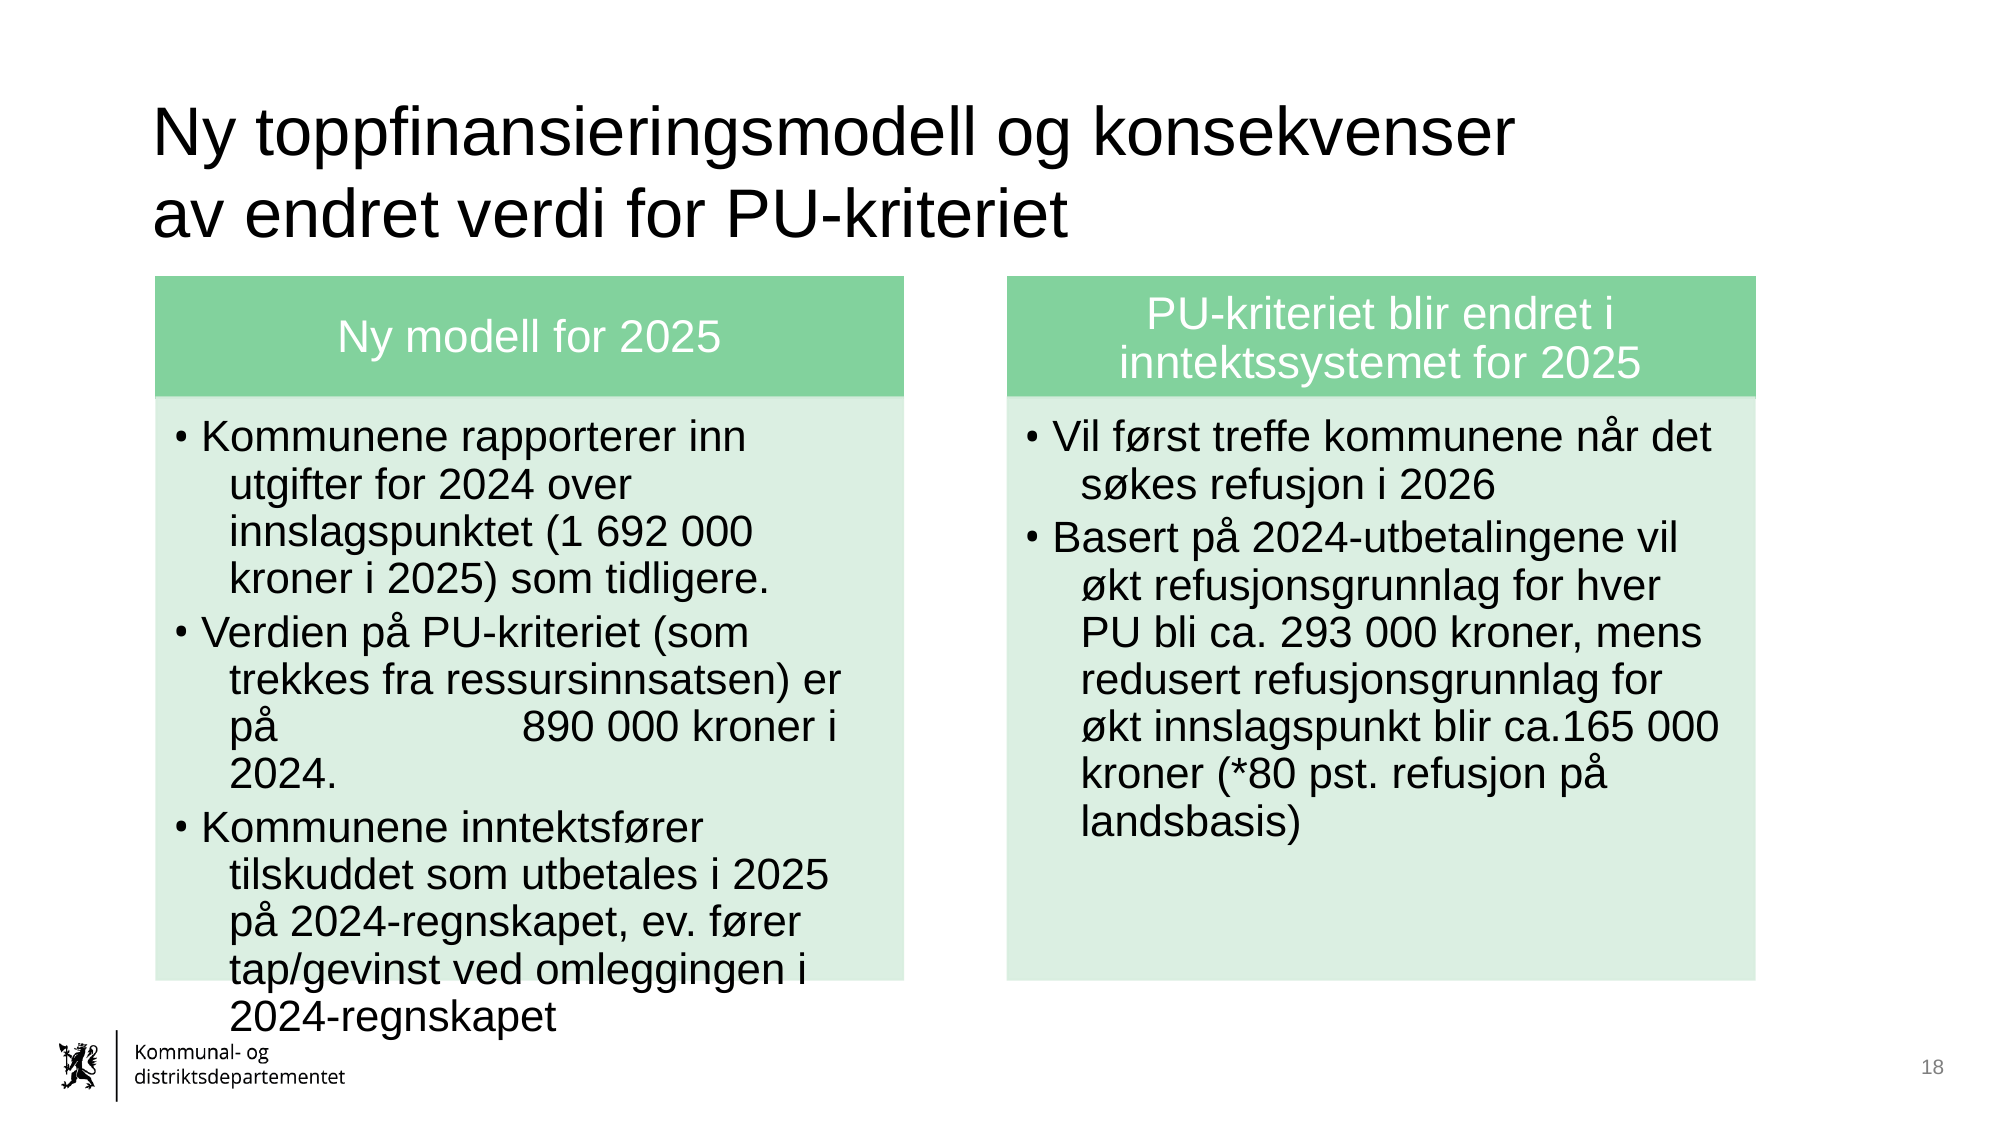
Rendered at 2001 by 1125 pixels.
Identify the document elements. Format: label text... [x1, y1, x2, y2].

text_box PU-kriteriet blir endret i inntektssystemet for 2025 [1007, 277, 1755, 397]
text_box Kommunene rapporterer inn utgifter for 2024 over innslagspunktet (1 692 000 kroner i 2025) som tidligere. Verdien på PU-kriteriet (som trekkes fra ressursinnsatsen) er på 890 000 kroner i 2024. Kommunene inntektsfører tilskuddet som utbetales i 2025 på 2024-regnskapet, ev. fører tap/gevinst ved omleggingen i 2024-regnskapet [156, 397, 904, 980]
title Ny toppfinansieringsmodell og konsekvenser av endret verdi for PU-kriteriet [137, 59, 1614, 278]
text_box [1895, 1036, 1970, 1096]
text_box Ny modell for 2025 [156, 277, 904, 397]
text_box Vil først treffe kommunene når det søkes refusjon i 2026 Basert på 2024-utbetalingene vil økt refusjonsgrunnlag for hver PU bli ca. 293 000 kroner, mens redusert refusjonsgrunnlag for økt innslagspunkt blir ca.165 000 kroner (*80 pst. refusjon på landsbasis) [1007, 397, 1755, 980]
